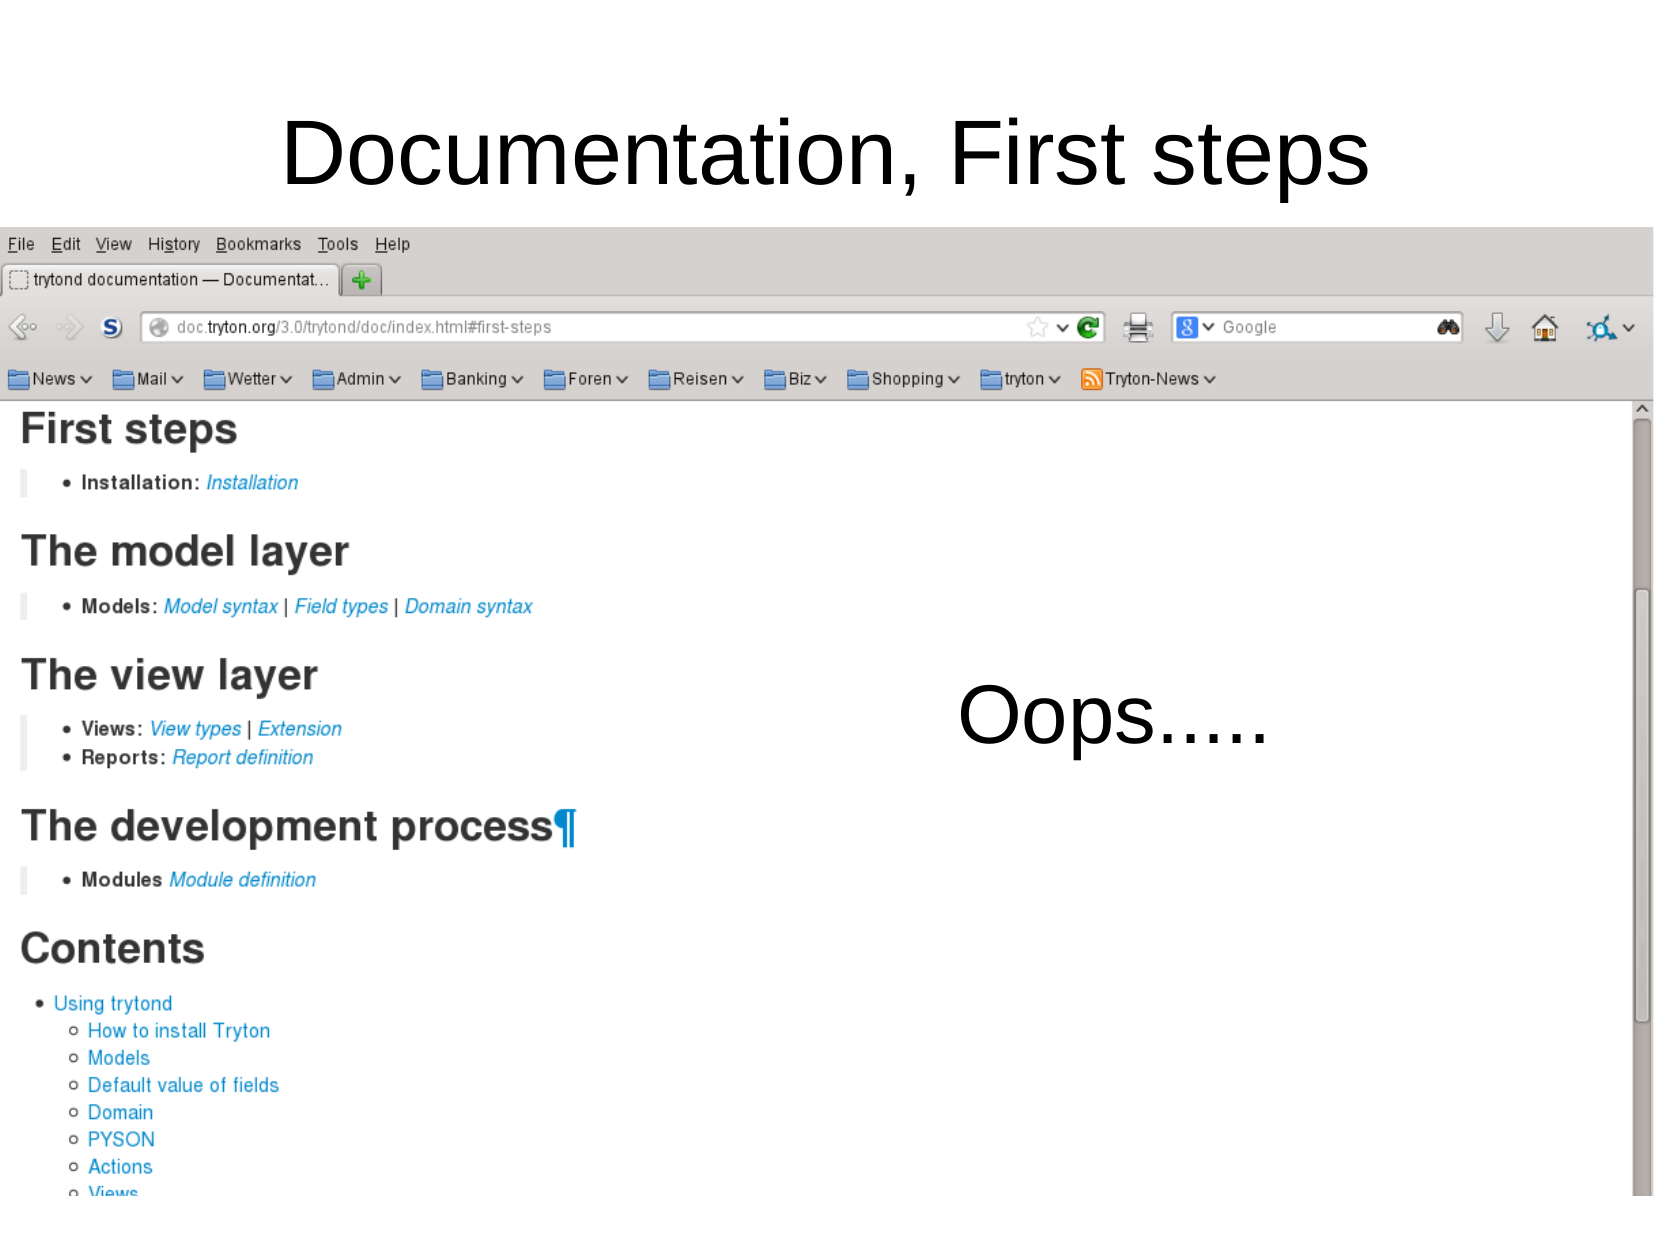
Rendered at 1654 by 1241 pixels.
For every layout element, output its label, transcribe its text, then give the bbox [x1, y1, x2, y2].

text_box Oops..... [942, 661, 1288, 770]
picture [0, 227, 1654, 1228]
title Documentation, First steps [82, 49, 1571, 227]
